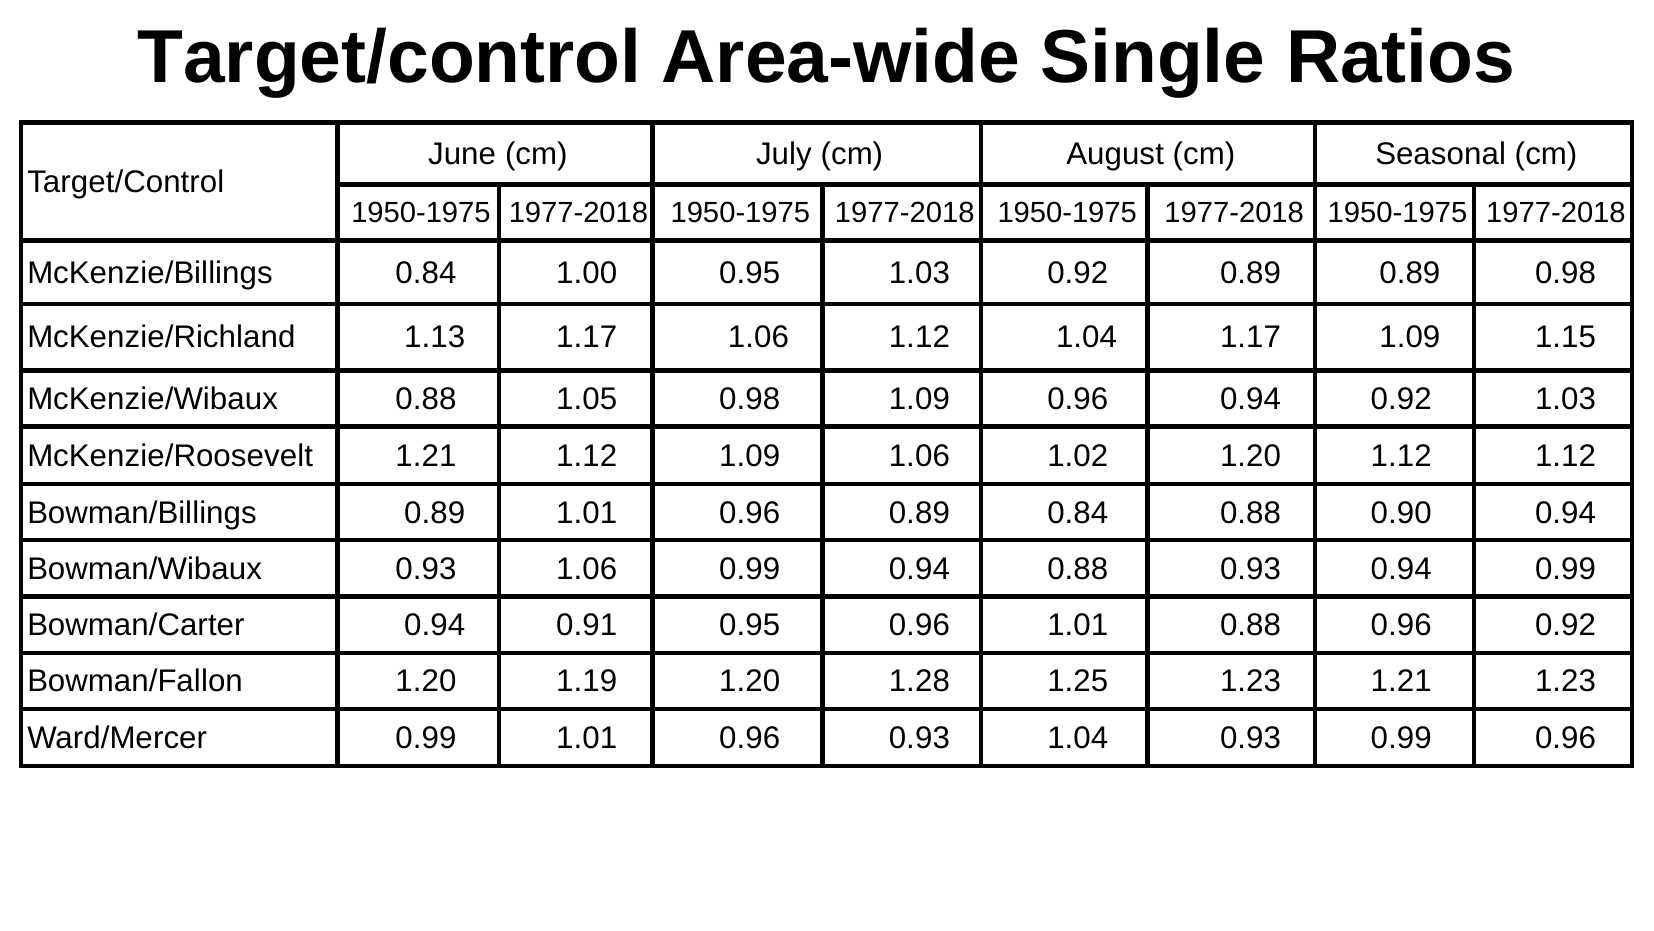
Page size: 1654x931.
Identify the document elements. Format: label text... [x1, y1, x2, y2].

table_cell 1977-2018 [1476, 187, 1630, 238]
table_header June (cm) [340, 125, 650, 182]
table_cell 1.23 [1150, 655, 1313, 707]
table_cell 1.20 [340, 655, 497, 707]
table_cell 0.96 [1476, 711, 1630, 764]
table_cell 1.06 [825, 429, 979, 482]
table_cell 0.95 [655, 599, 820, 651]
table_cell 1.05 [501, 373, 650, 424]
table_cell 1.21 [1317, 655, 1472, 707]
table_cell 1.19 [501, 655, 650, 707]
table_cell Ward/Mercer [23, 711, 335, 764]
table_cell 1.03 [1476, 373, 1630, 424]
table_cell 1950-1975 [655, 187, 820, 238]
table_cell 0.94 [1150, 373, 1313, 424]
table_cell 0.88 [1150, 486, 1313, 538]
table_cell 0.92 [1476, 599, 1630, 651]
table_cell 1.01 [501, 486, 650, 538]
table_cell 0.99 [340, 711, 497, 764]
table_cell 0.89 [825, 486, 979, 538]
table_cell 1.02 [983, 429, 1145, 482]
table_cell 1.01 [983, 599, 1145, 651]
table_cell 1.28 [825, 655, 979, 707]
table_cell McKenzie/Billings [23, 243, 335, 302]
table_cell 1.09 [825, 373, 979, 424]
table_cell 0.93 [1150, 542, 1313, 594]
table_cell 0.96 [655, 486, 820, 538]
table_cell 0.94 [1317, 542, 1472, 594]
table_cell 0.92 [983, 243, 1145, 302]
table_cell 1.12 [1317, 429, 1472, 482]
table_header Target/Control [23, 125, 335, 238]
table_cell 0.98 [655, 373, 820, 424]
table_cell 1.12 [1476, 429, 1630, 482]
table_header August (cm) [983, 125, 1313, 182]
table_cell 1950-1975 [340, 187, 497, 238]
table_cell 0.99 [1476, 542, 1630, 594]
table_cell 0.92 [1317, 373, 1472, 424]
table_cell 0.96 [825, 599, 979, 651]
table_cell 0.93 [1150, 711, 1313, 764]
table_cell Bowman/Fallon [23, 655, 335, 707]
table_cell 0.94 [1476, 486, 1630, 538]
table_cell 0.93 [825, 711, 979, 764]
table_cell 0.93 [340, 542, 497, 594]
table_cell McKenzie/Wibaux [23, 373, 335, 424]
table_cell 1.20 [1150, 429, 1313, 482]
table_cell 0.89 [1317, 243, 1472, 302]
table_cell 1.12 [501, 429, 650, 482]
table_cell 1.03 [825, 243, 979, 302]
table_cell 1950-1975 [983, 187, 1145, 238]
table_cell 0.96 [655, 711, 820, 764]
table_cell 1977-2018 [825, 187, 979, 238]
table_cell 0.99 [655, 542, 820, 594]
table_cell Bowman/Billings [23, 486, 335, 538]
table_cell 1.12 [825, 306, 979, 368]
table_cell 1.06 [501, 542, 650, 594]
table_cell 1.23 [1476, 655, 1630, 707]
table_cell Bowman/Wibaux [23, 542, 335, 594]
table_cell 0.95 [655, 243, 820, 302]
table_cell 1.04 [983, 306, 1145, 368]
table_cell 0.96 [983, 373, 1145, 424]
table_cell 1.06 [655, 306, 820, 368]
table_cell 0.91 [501, 599, 650, 651]
table_cell 0.89 [340, 486, 497, 538]
table_cell 1.13 [340, 306, 497, 368]
table_cell 1.20 [655, 655, 820, 707]
table_cell 1.25 [983, 655, 1145, 707]
table_cell 0.84 [340, 243, 497, 302]
table_cell 0.94 [340, 599, 497, 651]
table_cell 0.89 [1150, 243, 1313, 302]
table_cell 0.96 [1317, 599, 1472, 651]
table_cell 1.21 [340, 429, 497, 482]
table_cell Bowman/Carter [23, 599, 335, 651]
table_header July (cm) [655, 125, 979, 182]
table_cell McKenzie/Richland [23, 306, 335, 368]
table_header Seasonal (cm) [1317, 125, 1630, 182]
title Target/control Area-wide Single Ratios [0, 5, 1654, 111]
table_cell 0.98 [1476, 243, 1630, 302]
table_cell 0.88 [983, 542, 1145, 594]
table_cell 1977-2018 [1150, 187, 1313, 238]
table_cell 1950-1975 [1317, 187, 1472, 238]
table_cell 1.15 [1476, 306, 1630, 368]
table_cell 0.94 [825, 542, 979, 594]
table_cell 0.84 [983, 486, 1145, 538]
table_cell 0.88 [340, 373, 497, 424]
table_cell 0.88 [1150, 599, 1313, 651]
table_cell 1.09 [655, 429, 820, 482]
table_cell 0.99 [1317, 711, 1472, 764]
table_cell 1.00 [501, 243, 650, 302]
table_cell 1.01 [501, 711, 650, 764]
table_cell 0.90 [1317, 486, 1472, 538]
table_cell 1.04 [983, 711, 1145, 764]
table_cell 1.09 [1317, 306, 1472, 368]
table_cell McKenzie/Roosevelt [23, 429, 335, 482]
table_cell 1.17 [1150, 306, 1313, 368]
table_cell 1.17 [501, 306, 650, 368]
table_cell 1977-2018 [501, 187, 650, 238]
